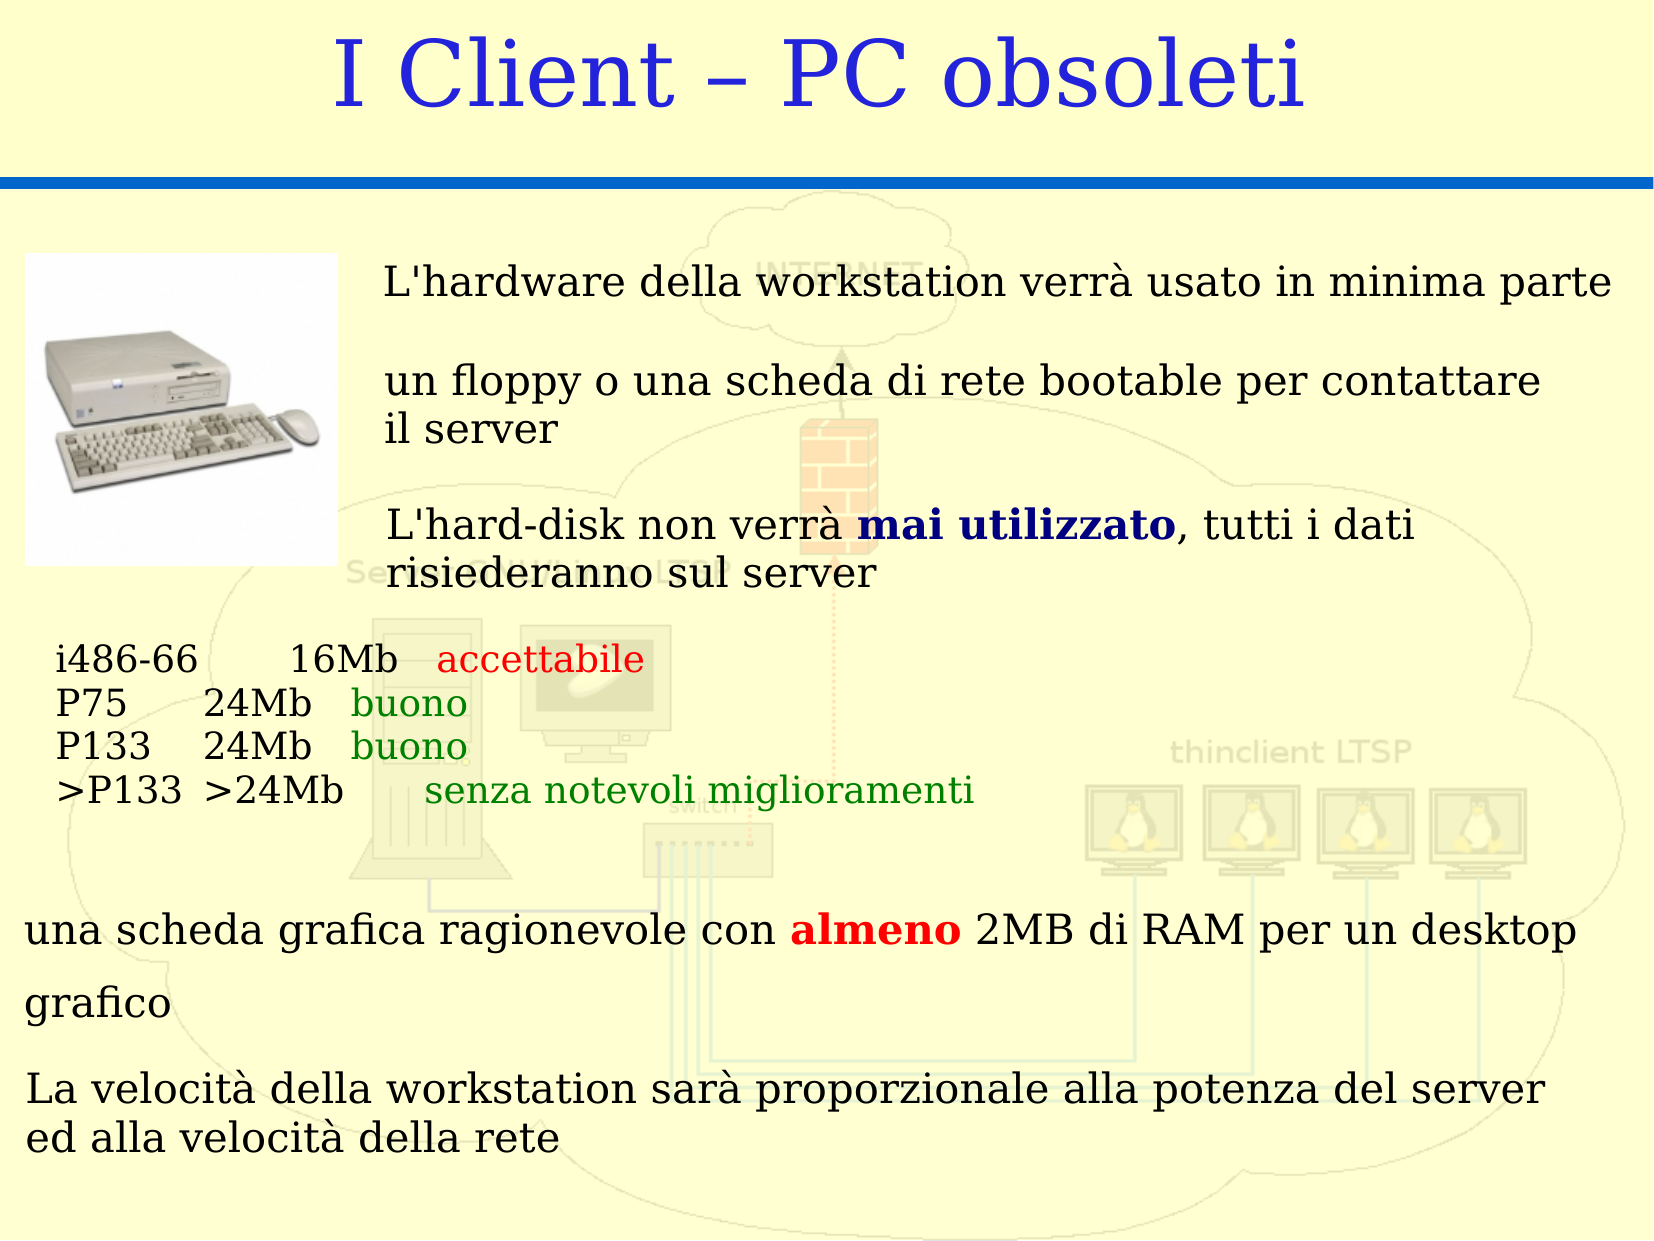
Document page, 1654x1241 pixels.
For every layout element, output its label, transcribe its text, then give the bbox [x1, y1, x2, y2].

text_box La velocità della workstation sarà proporzionale alla potenza del server ed alla velocità della rete [25, 1065, 1608, 1163]
picture [0, 189, 1654, 1241]
text_box L'hardware della workstation verrà usato in minima parte [382, 257, 1616, 307]
title I Client – PC obsoleti [113, 0, 1526, 153]
text_box i486-66 16Mb accettabile P75 24Mb buono P133 24Mb buono >P133 >24Mb senza notevoli miglioramenti [55, 637, 1073, 813]
text_box una scheda grafica ragionevole con almeno 2MB di RAM per un desktop grafico [23, 880, 1622, 1010]
text_box L'hard-disk non verrà mai utilizzato, tutti i dati risiederanno sul server [385, 500, 1654, 598]
text_box un floppy o una scheda di rete bootable per contattare il server [384, 356, 1576, 454]
